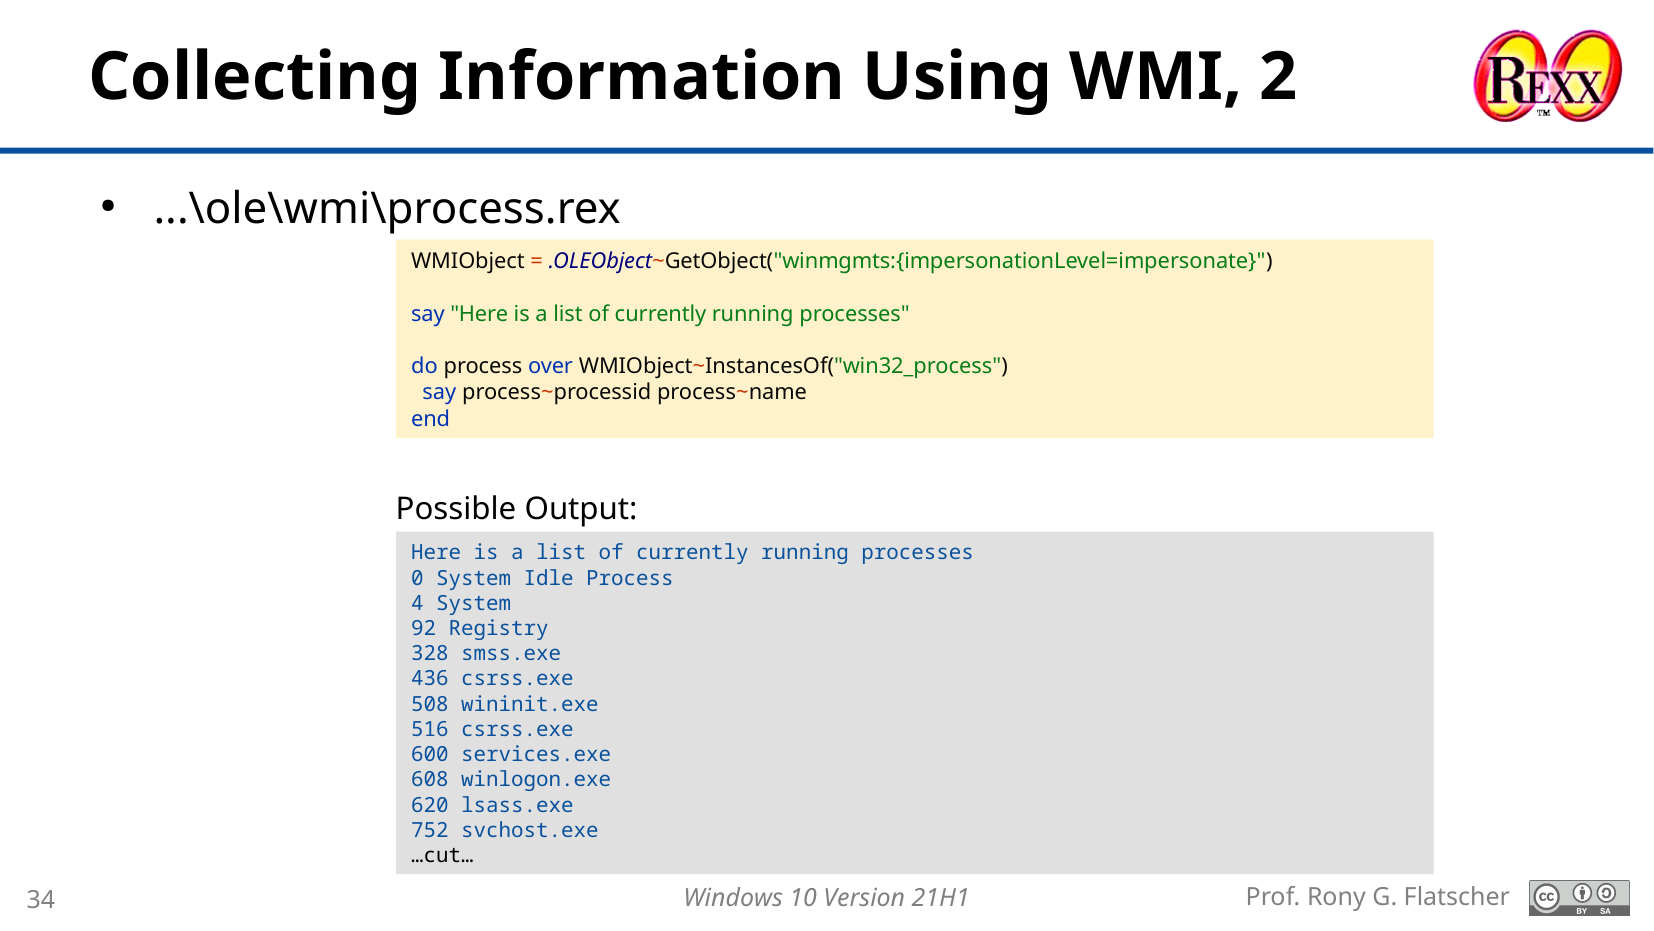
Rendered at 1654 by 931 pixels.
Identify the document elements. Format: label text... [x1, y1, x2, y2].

text_box Possible Output: [380, 478, 1258, 535]
list ...\ole\wmi\process.rex [82, 177, 1571, 857]
text_box Here is a list of currently running processes 0 System Idle Process 4 System 92 Registry 328 smss.exe 436 csrss.exe 508 wininit.exe 516 csrss.exe 600 services.exe 608 winlogon.exe 620 lsass.exe 752 svchost.exe …cut… [396, 531, 1434, 874]
text_box Windows 10 Version 21H1 [0, 874, 1654, 922]
title Collecting Information Using WMI, 2 [29, 0, 1654, 148]
text_box WMIObject = .OLEObject~GetObject("winmgmts:{impersonationLevel=impersonate}") say "Here is a list of currently running processes" do process over WMIObject~InstancesOf("win32_process") say process~processid process~name end [396, 239, 1434, 439]
